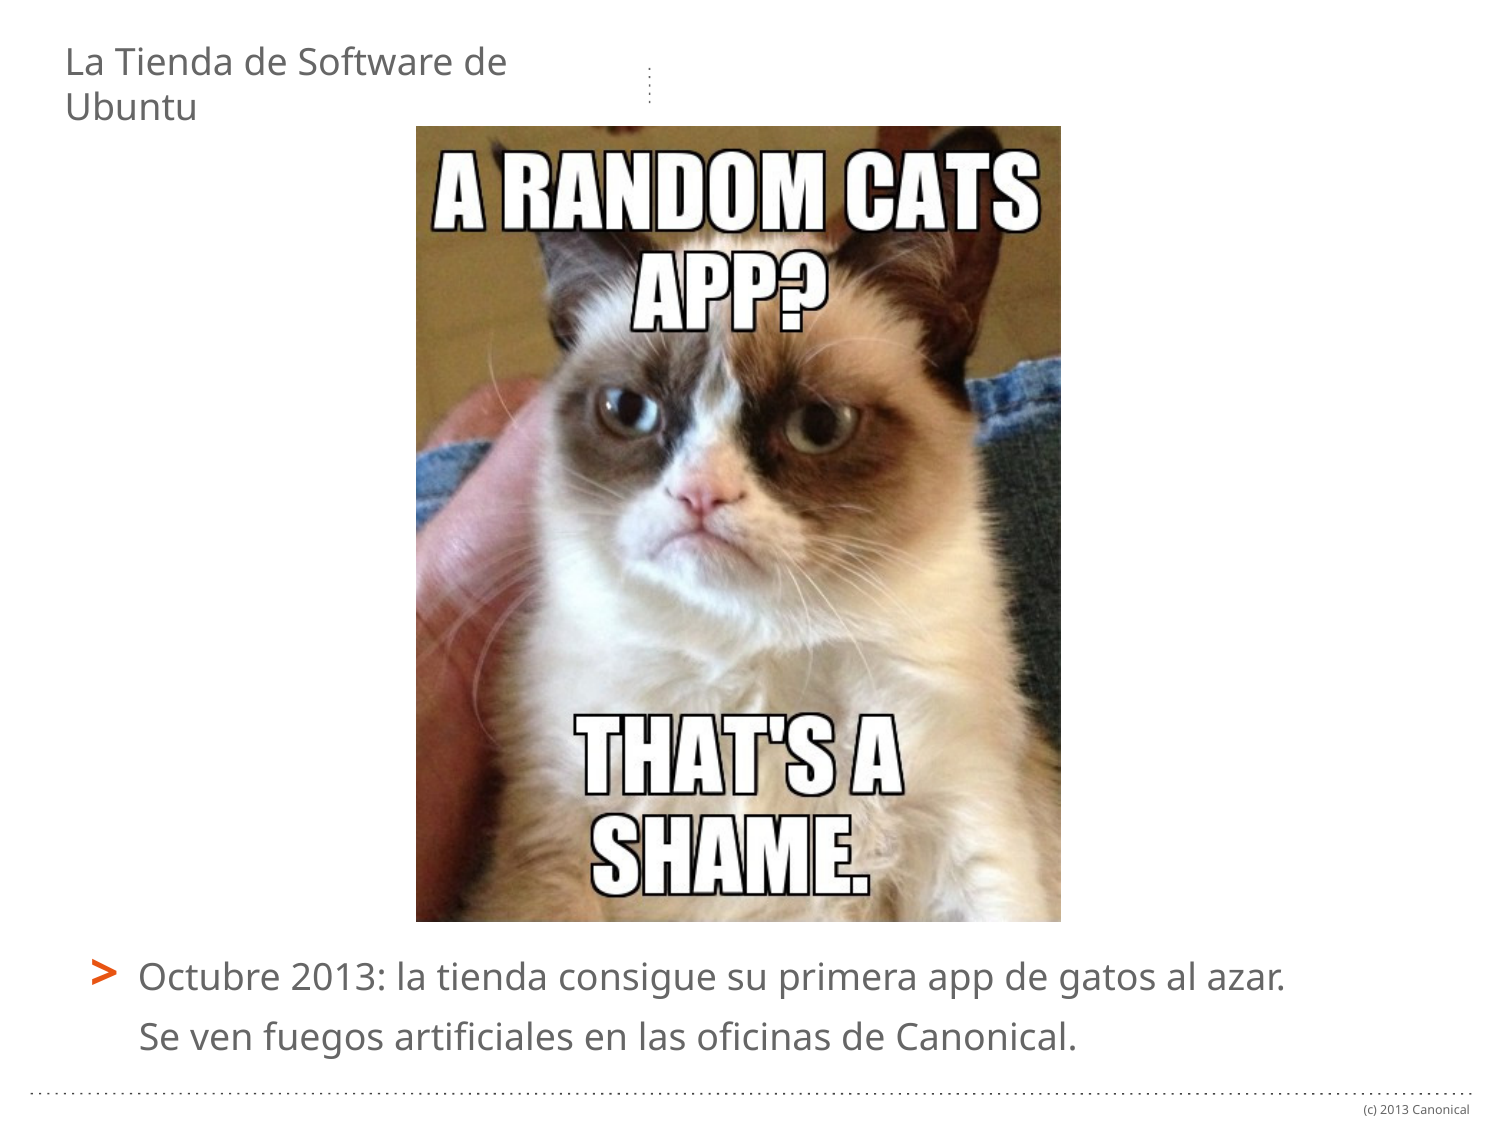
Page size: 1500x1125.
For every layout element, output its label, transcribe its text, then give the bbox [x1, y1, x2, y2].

title La Tienda de Software de Ubuntu [49, 53, 650, 114]
list > Octubre 2013: la tienda consigue su primera app de gatos al azar. Se ven fuegos artificiales en las oficinas de Canonical. [75, 115, 1425, 983]
text_box (c) 2013 Canonical [19, 1099, 1485, 1119]
picture [416, 126, 1061, 922]
